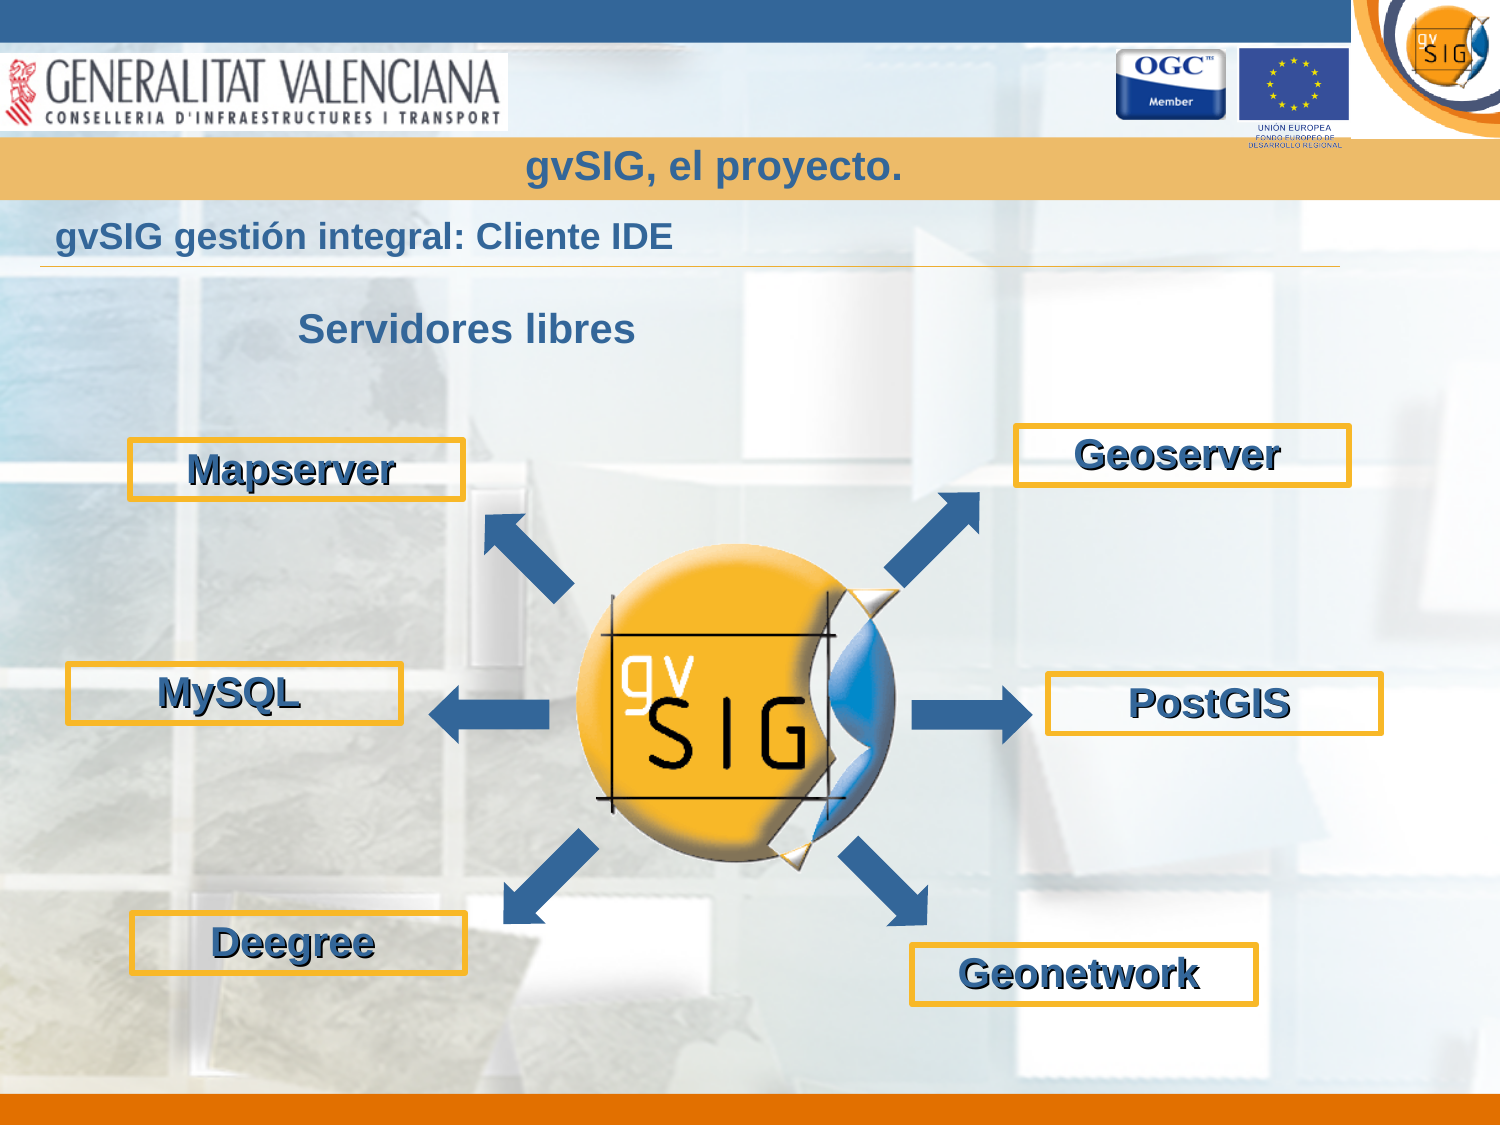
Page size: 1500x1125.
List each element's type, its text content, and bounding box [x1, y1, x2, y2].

text_box [911, 685, 1033, 745]
text_box Deegree [131, 913, 465, 973]
text_box [503, 828, 600, 925]
text_box [428, 684, 550, 745]
text_box PostGIS [1048, 674, 1382, 734]
text_box Geonetwork [912, 944, 1257, 1005]
text_box Servidores libres [135, 286, 1323, 360]
picture [0, 53, 508, 131]
picture [570, 540, 904, 876]
text_box gvSIG gestión integral: Cliente IDE [40, 210, 691, 271]
text_box MySQL [67, 663, 401, 724]
text_box Mapserver [129, 440, 463, 500]
picture [1116, 49, 1226, 120]
text_box [837, 835, 929, 927]
picture [1237, 0, 1500, 139]
text_box gvSIG, el proyecto. [0, 137, 1429, 203]
text_box [484, 513, 575, 605]
text_box [883, 492, 980, 589]
text_box Geoserver [1015, 425, 1350, 486]
